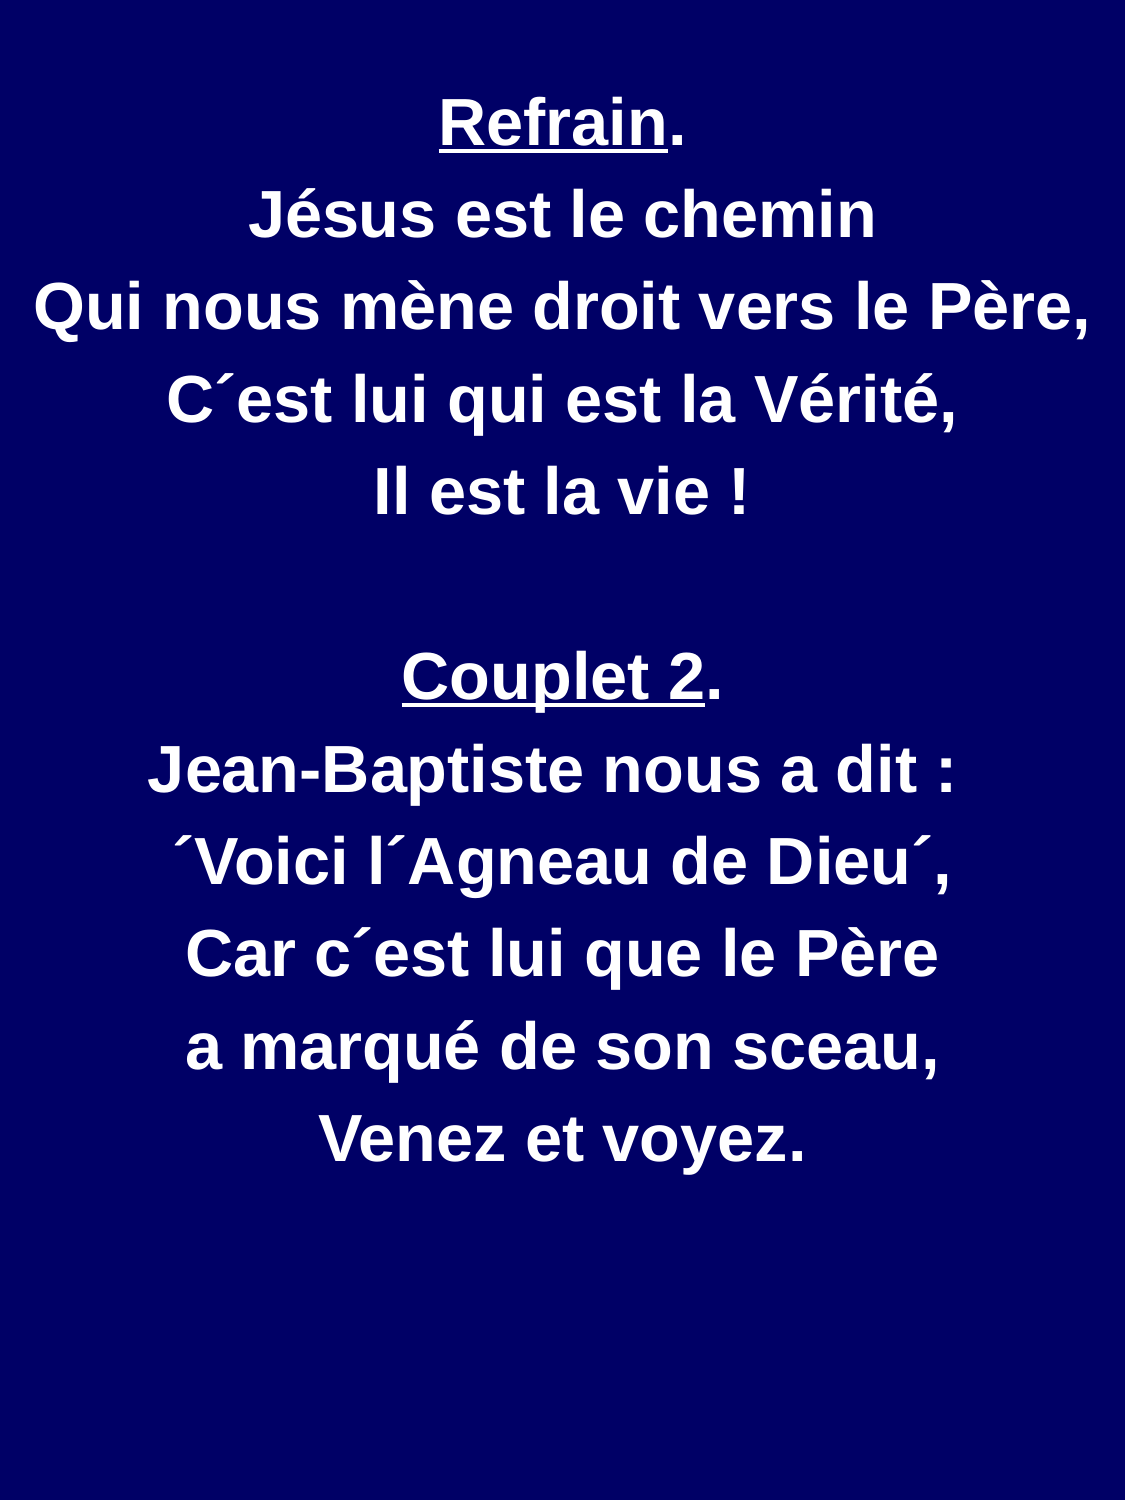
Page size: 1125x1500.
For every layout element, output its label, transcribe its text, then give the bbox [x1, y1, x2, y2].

text_box Refrain. Jésus est le chemin Qui nous mène droit vers le Père, C´est lui qui est la Vérité, Il est la vie ! Couplet 2. Jean-Baptiste nous a dit : ´Voici l´Agneau de Dieu´, Car c´est lui que le Père a marqué de son sceau, Venez et voyez. [0, 70, 1125, 1393]
